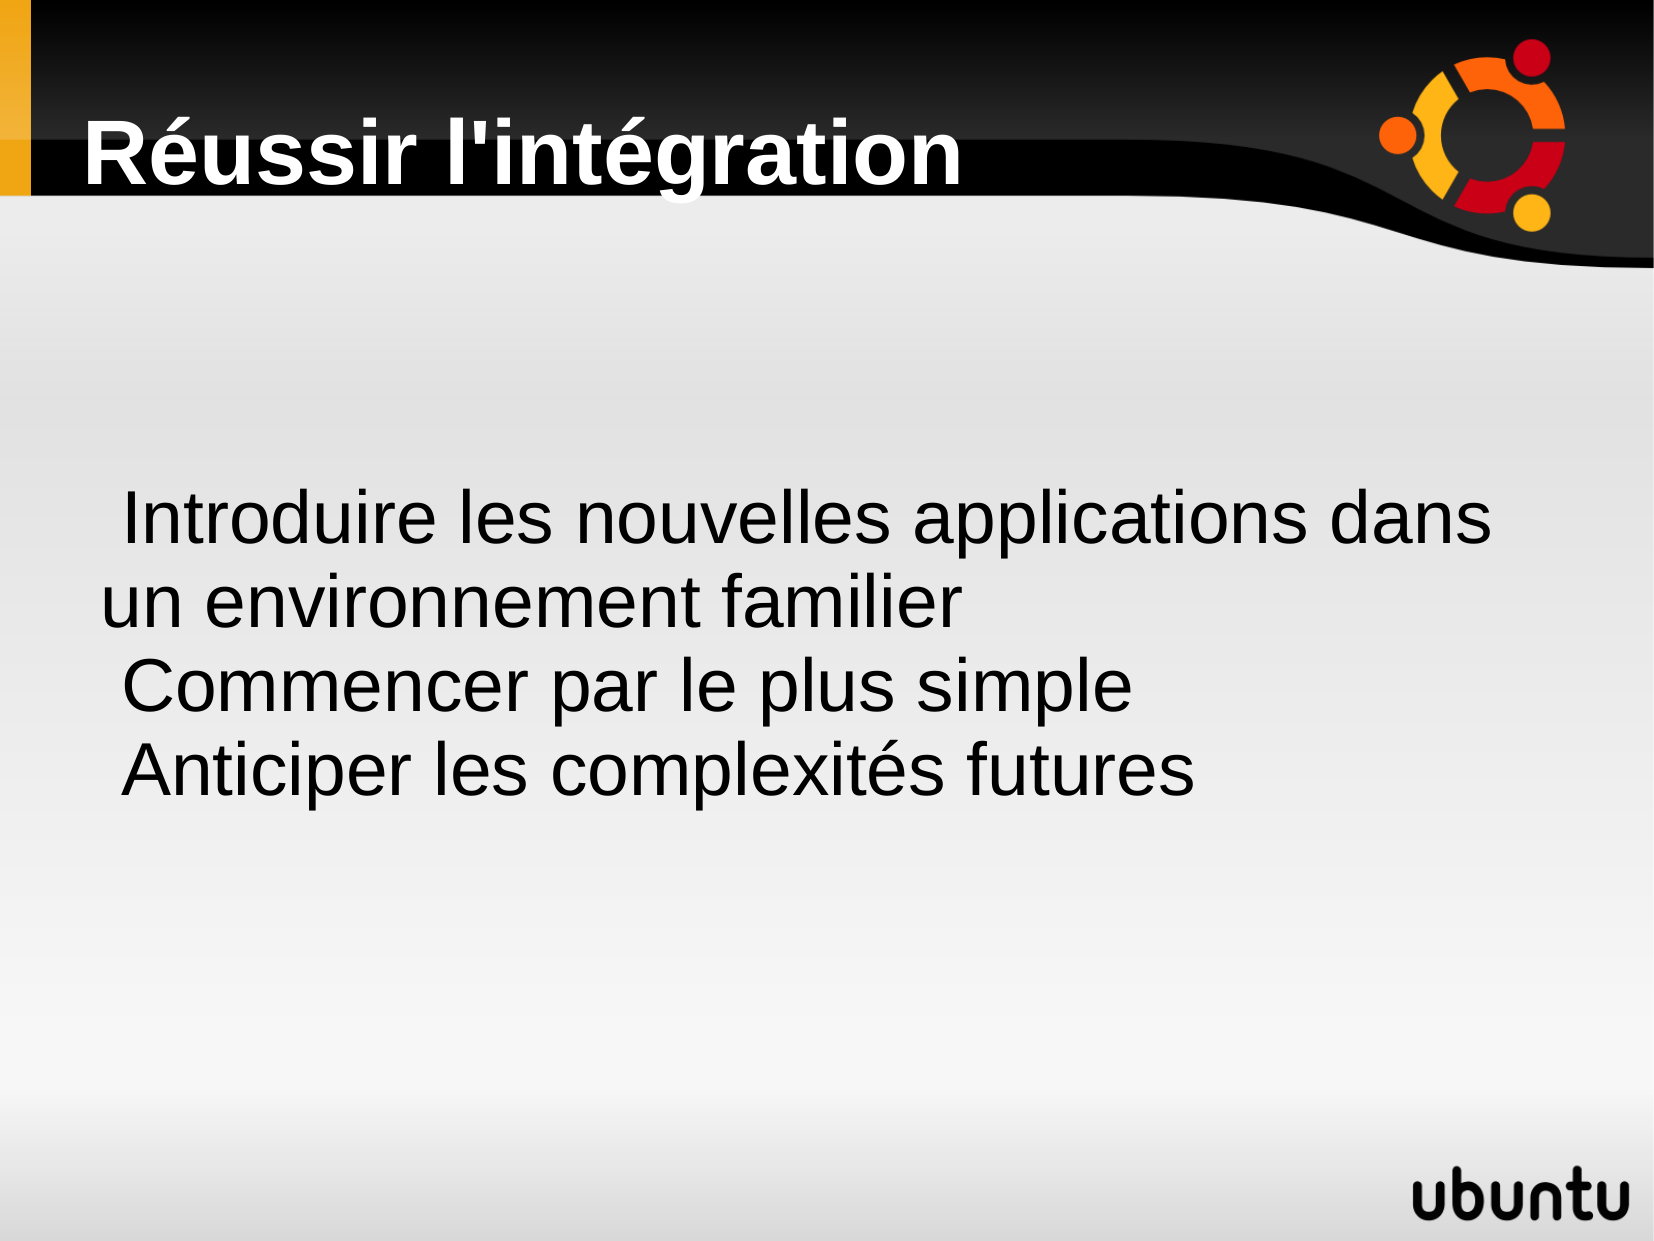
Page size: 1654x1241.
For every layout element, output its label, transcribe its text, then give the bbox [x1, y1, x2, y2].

title Réussir l'intégration [82, 49, 1571, 257]
picture [0, 0, 1654, 1241]
text_box Introduire les nouvelles applications dans un environnement familier Commencer par le plus simple Anticiper les complexités futures [100, 430, 1595, 857]
